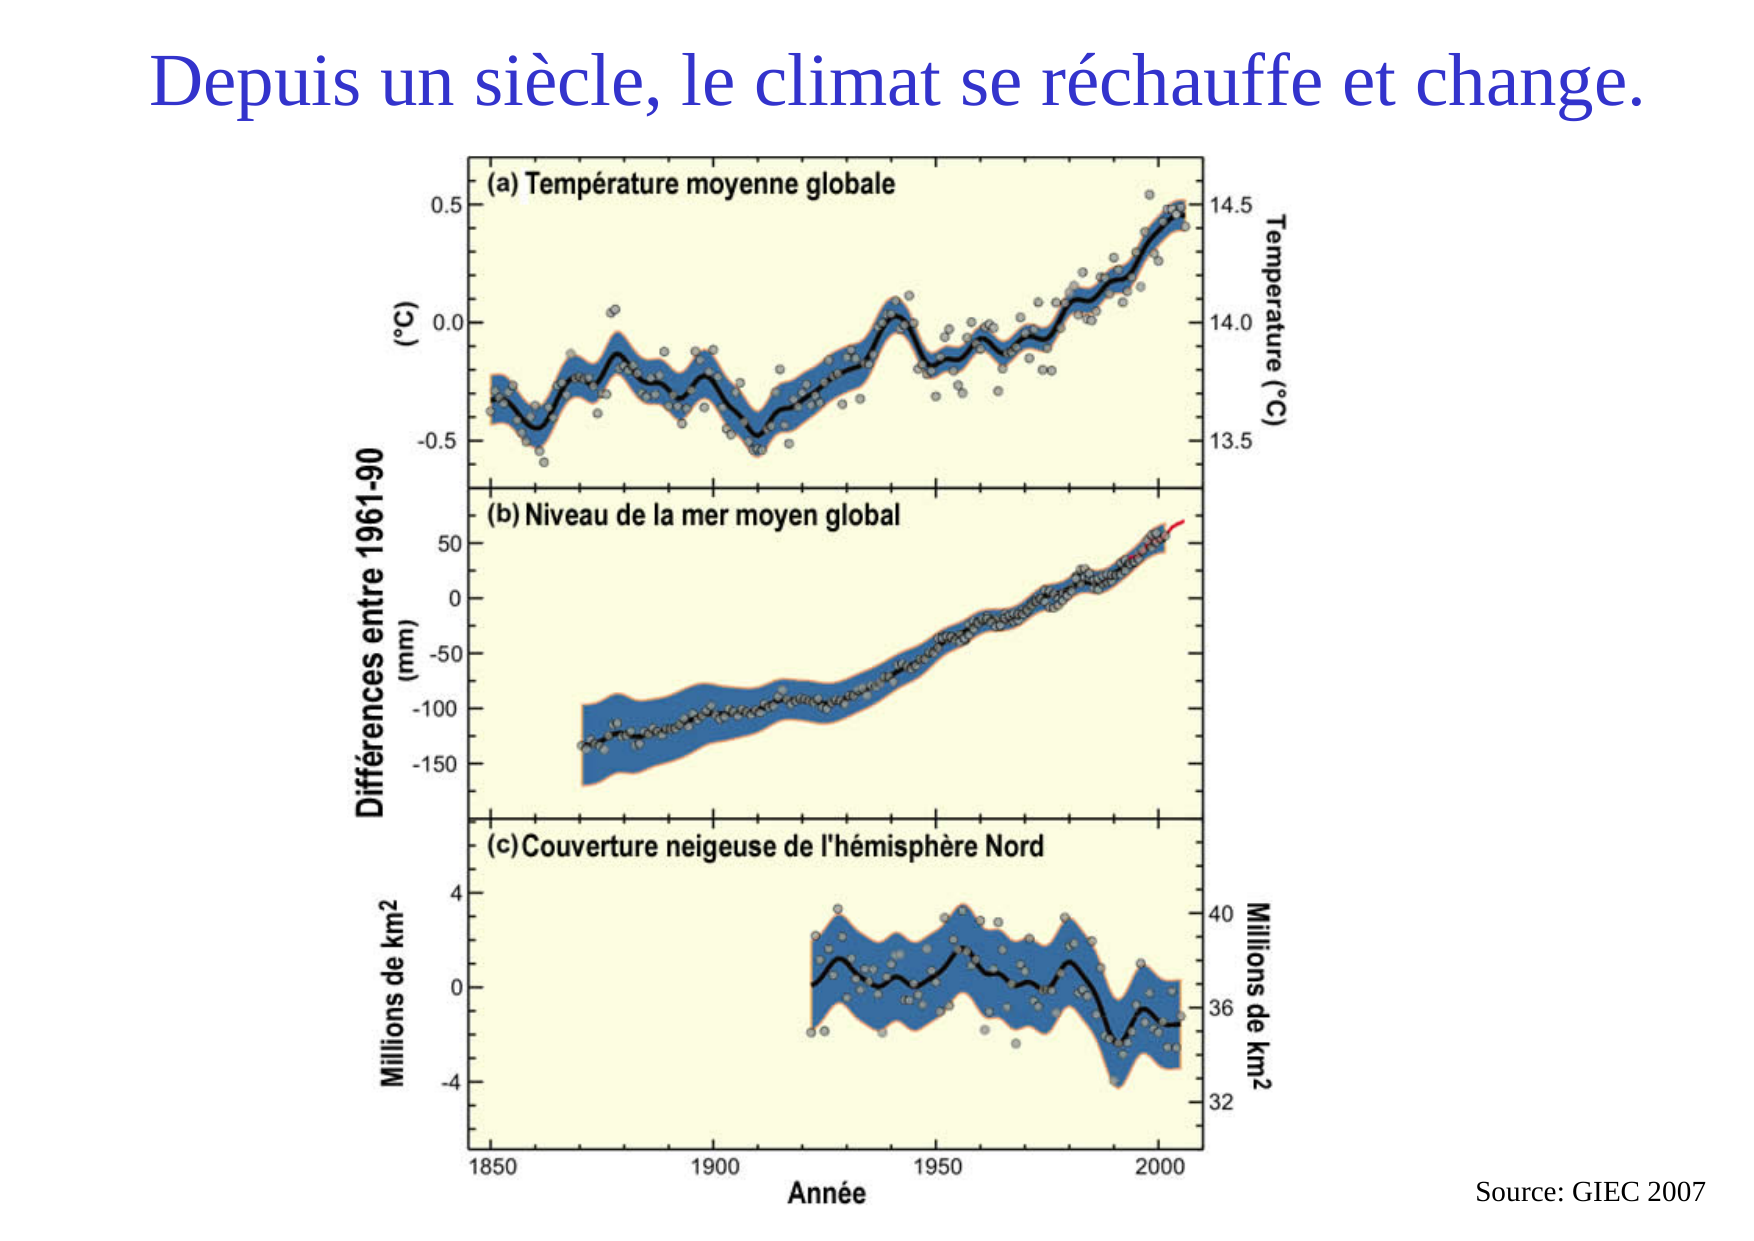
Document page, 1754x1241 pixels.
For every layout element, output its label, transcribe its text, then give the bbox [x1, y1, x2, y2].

text_box Source: GIEC 2007 [1223, 1169, 1722, 1216]
text_box Depuis un siècle, le climat se réchauffe et change. [97, 35, 1700, 130]
picture [347, 155, 1293, 1213]
